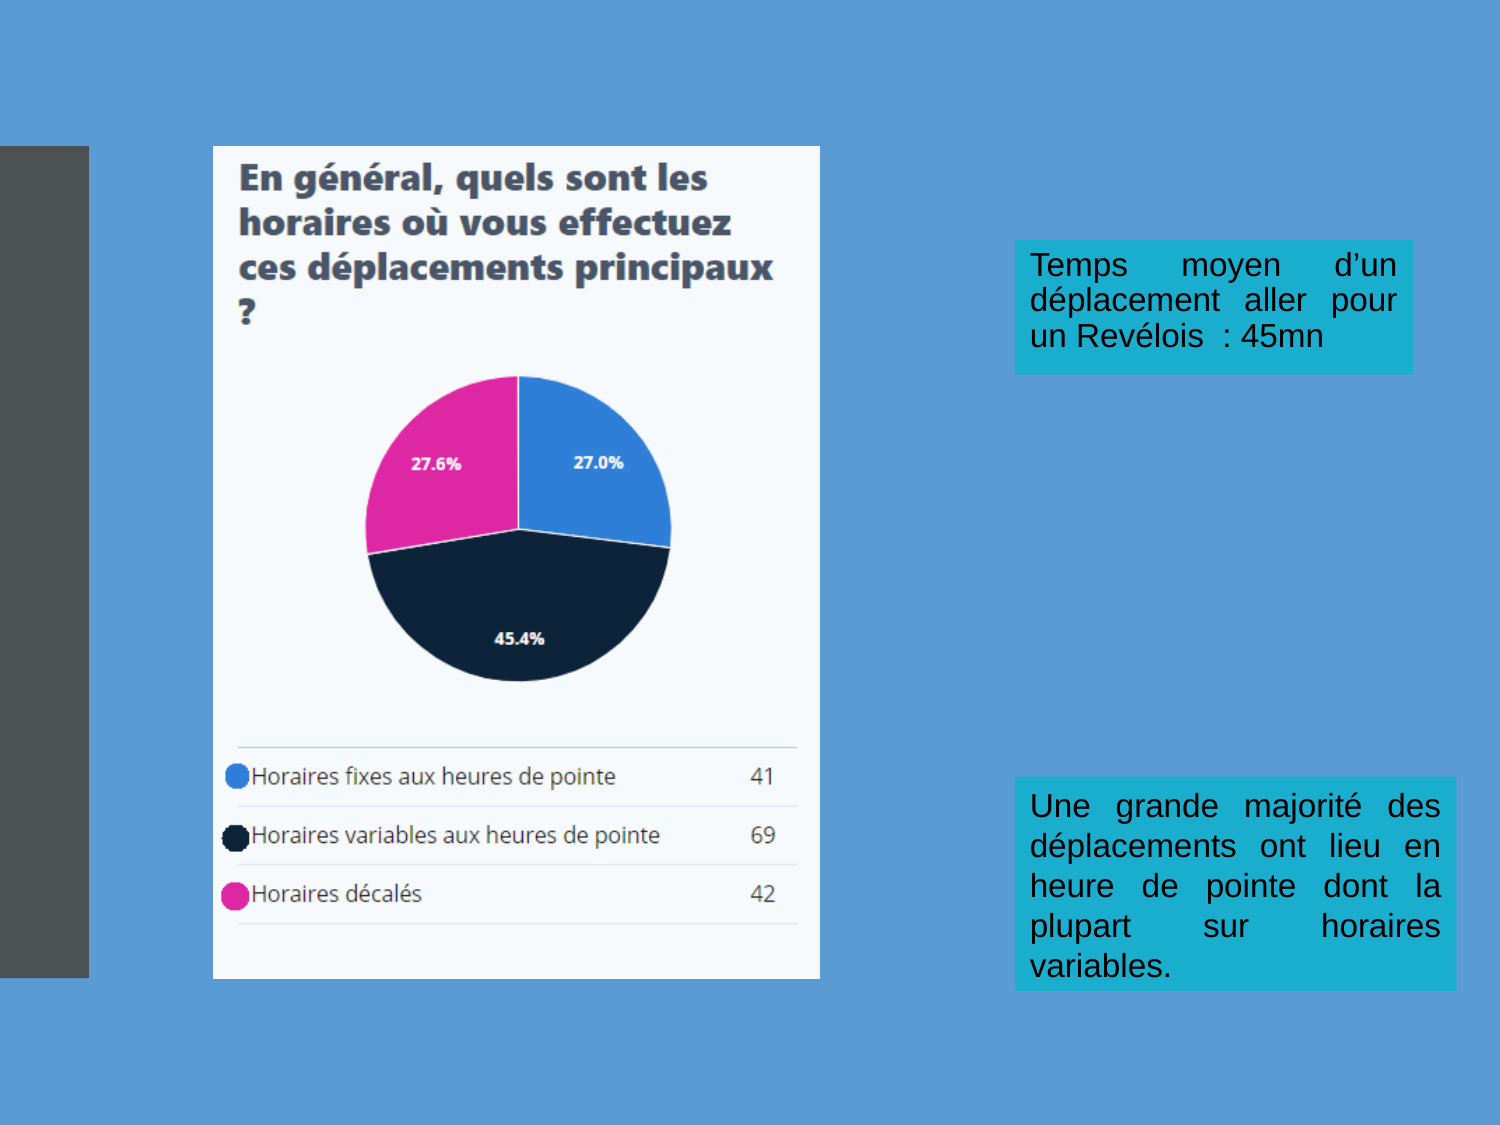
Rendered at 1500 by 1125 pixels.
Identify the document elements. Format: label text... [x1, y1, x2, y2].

text_box Une grande majorité des déplacements ont lieu en heure de pointe dont la plupart sur horaires variables. [1014, 776, 1457, 992]
text_box Temps moyen d’un déplacement aller pour un Revélois : 45mn [1014, 239, 1413, 375]
text_box [0, 0, 1500, 1125]
picture [213, 146, 820, 979]
